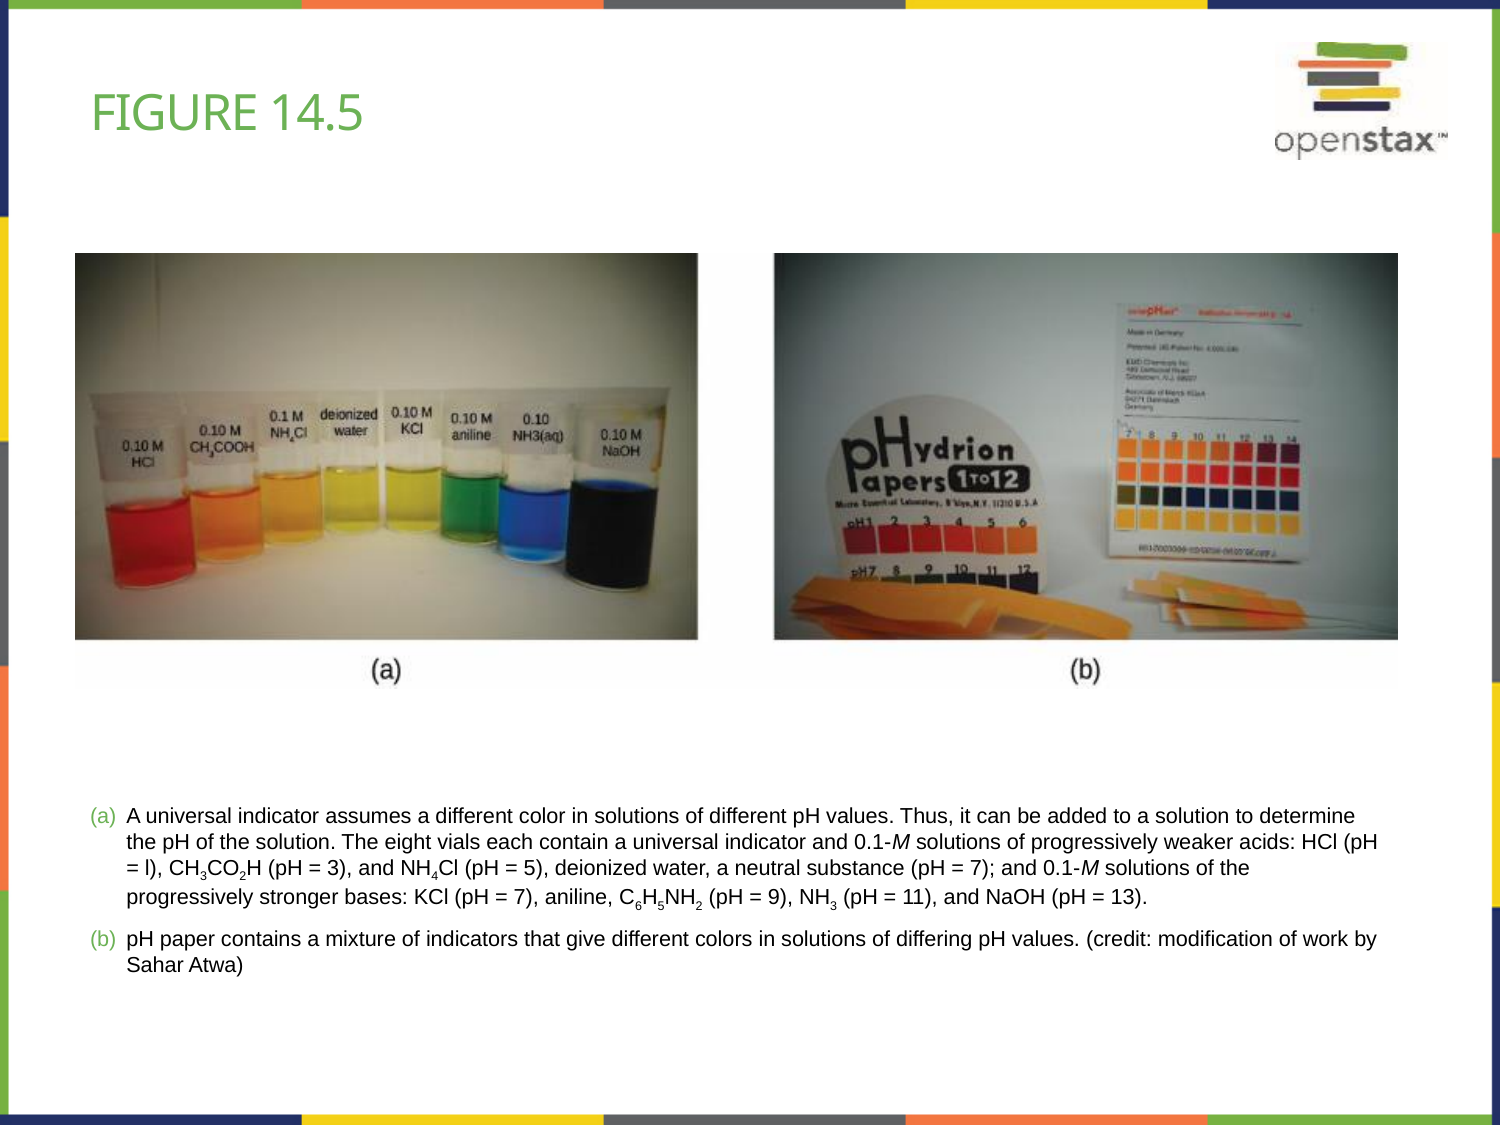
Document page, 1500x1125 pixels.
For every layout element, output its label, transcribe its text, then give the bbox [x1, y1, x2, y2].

title Figure 14.5 [75, 39, 1398, 148]
list A universal indicator assumes a different color in solutions of different pH values. Thus, it can be added to a solution to determine the pH of the solution. The eight vials each contain a universal indicator and 0.1-M solutions of progressively weaker acids: HCl (pH = l), CH3CO2H (pH = 3), and NH4Cl (pH = 5), deionized water, a neutral substance (pH = 7); and 0.1-M solutions of the progressively stronger bases: KCl (pH = 7), aniline, C6H5NH2 (pH = 9), NH3 (pH = 11), and NaOH (pH = 13). pH paper contains a mixture of indicators that give different colors in solutions of differing pH values. (credit: modification of work by Sahar Atwa) [75, 794, 1398, 986]
picture [0, 0, 1500, 1125]
